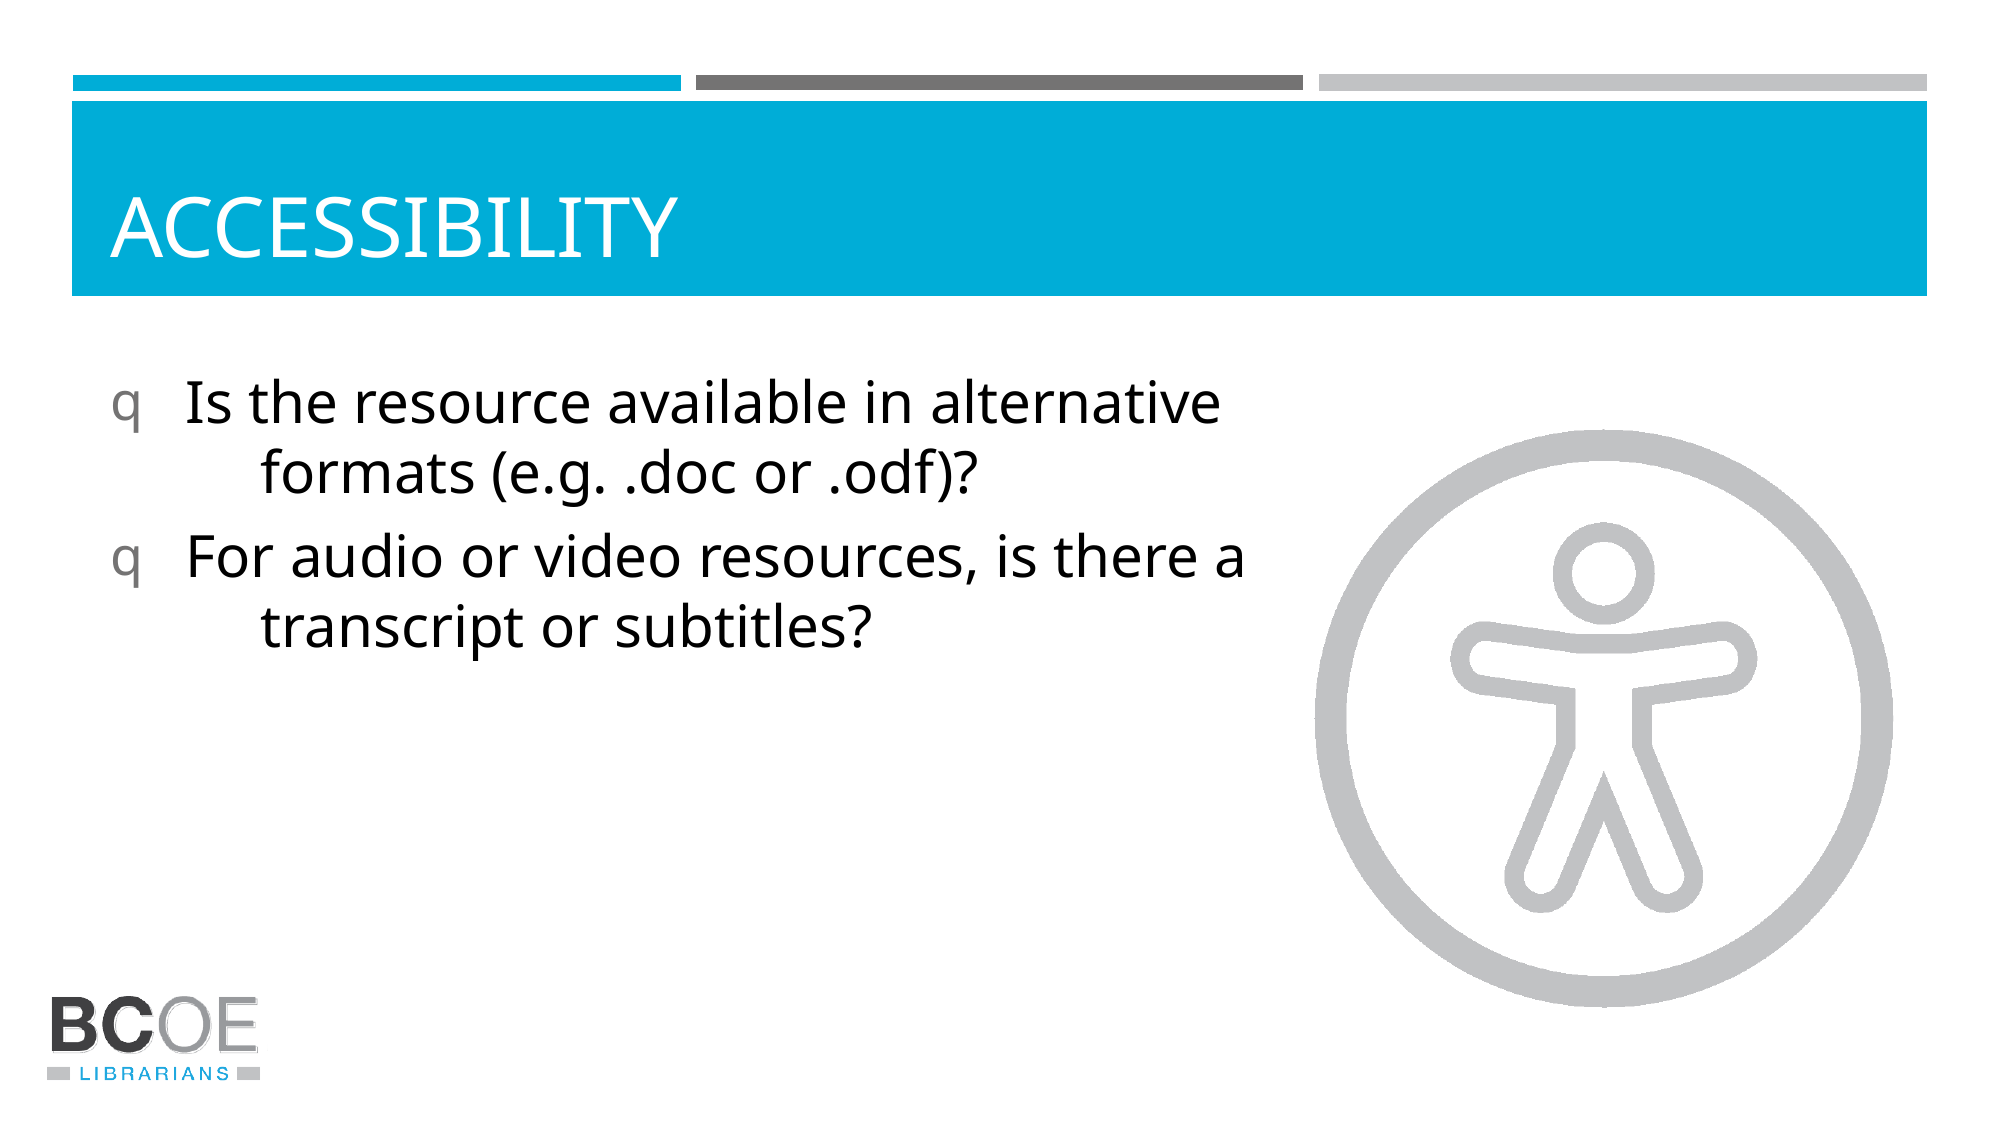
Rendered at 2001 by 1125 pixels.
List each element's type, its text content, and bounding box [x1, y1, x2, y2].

picture [1302, 416, 1905, 1024]
list Is the resource available in alternative formats (e.g. .doc or .odf)? For audio or video resources, is there a transcript or subtitles? [95, 357, 1322, 962]
picture [40, 988, 268, 1087]
title Accessibility [95, 115, 1905, 282]
